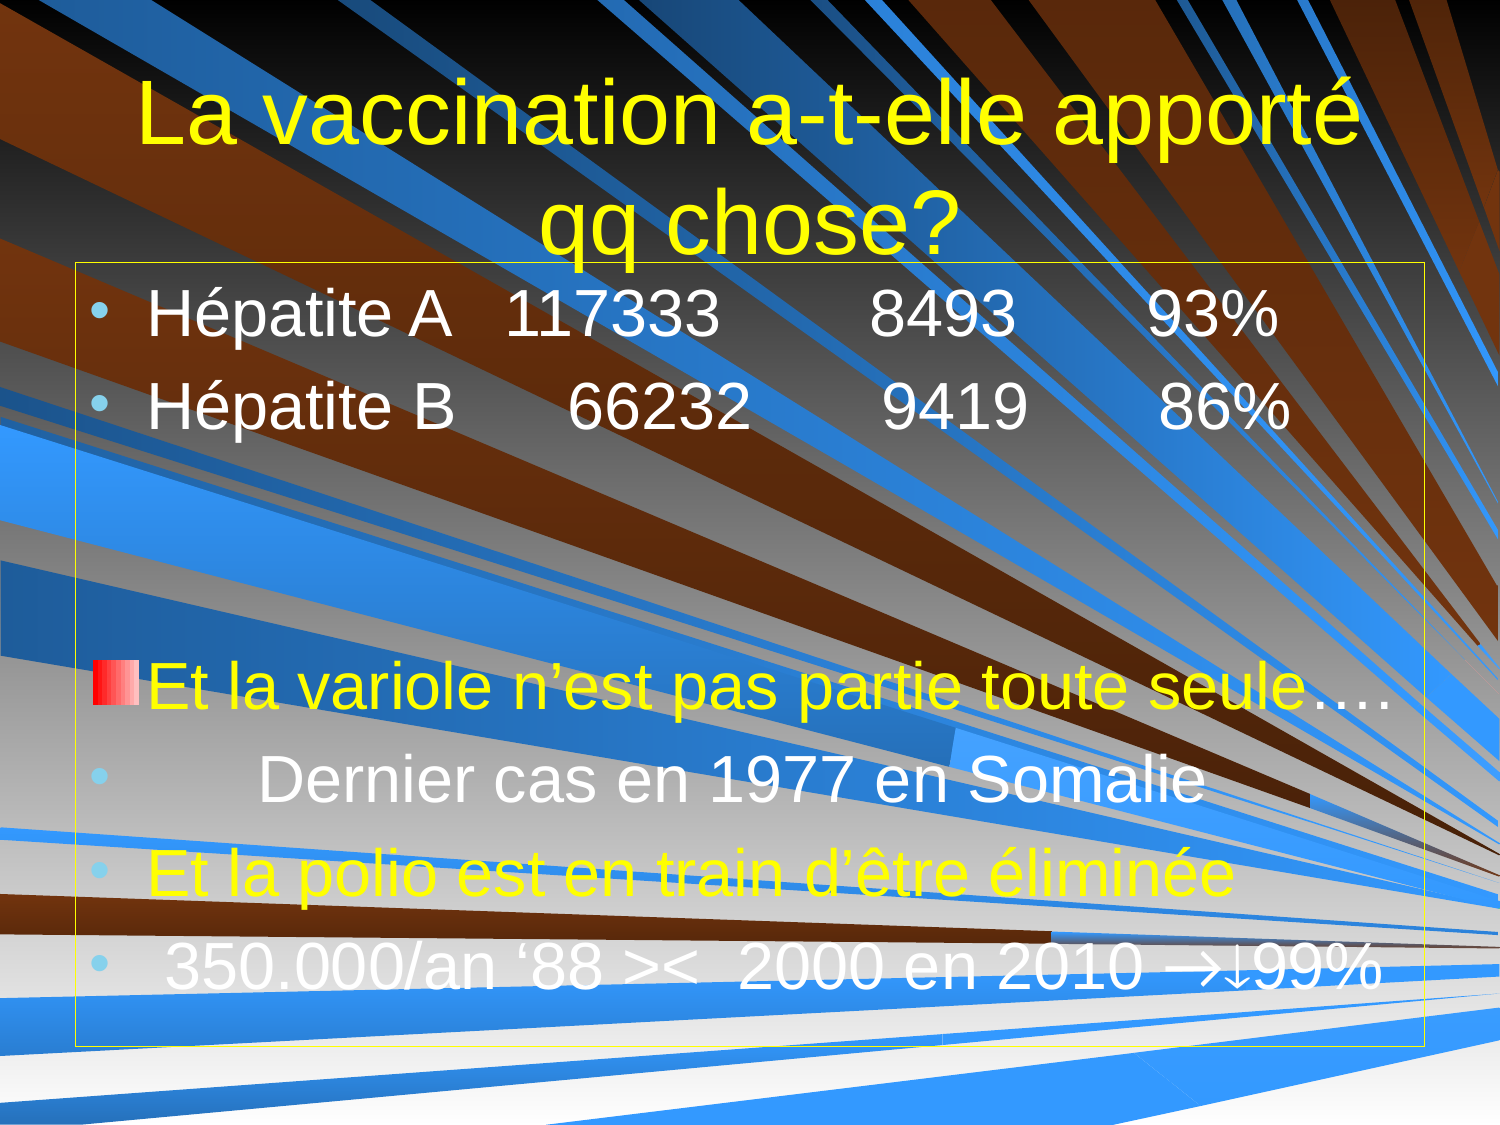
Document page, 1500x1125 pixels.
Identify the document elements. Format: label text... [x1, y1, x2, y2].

title La vaccination a-t-elle apporté qq chose? [75, 45, 1425, 234]
list Hépatite A 117333 8493 93% Hépatite B 66232 9419 86% Et la variole n’est pas partie toute seule…. Dernier cas en 1977 en Somalie Et la polio est en train d’être éliminée 350.000/an ‘88 >< 2000 en 2010 →99% [75, 262, 1425, 1047]
